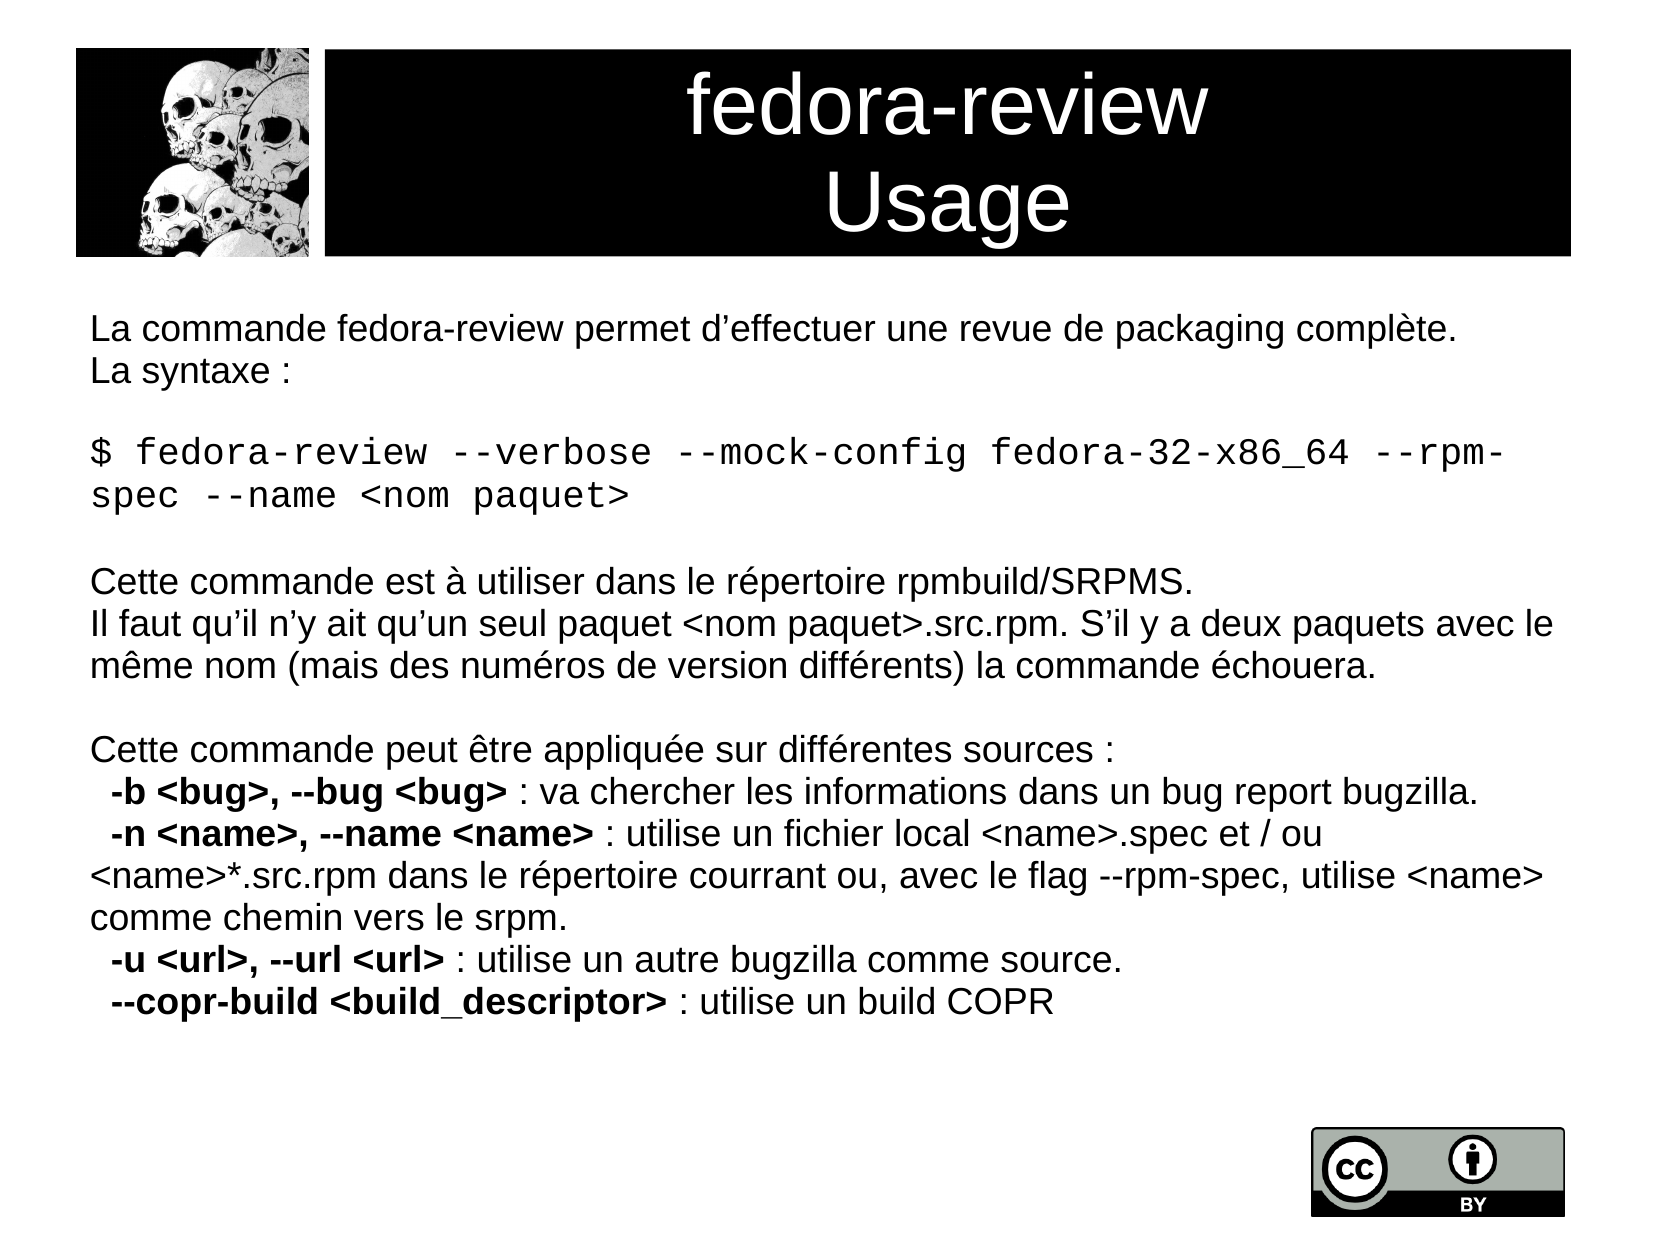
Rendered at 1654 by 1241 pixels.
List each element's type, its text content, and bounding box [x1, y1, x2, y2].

title fedora-review Usage [324, 49, 1571, 257]
picture [76, 48, 309, 257]
text_box La commande fedora-review permet d’effectuer une revue de packaging complète. La syntaxe : $ fedora-review --verbose --mock-config fedora-32-x86_64 --rpm-spec --name <nom paquet> Cette commande est à utiliser dans le répertoire rpmbuild/SRPMS. Il faut qu’il n’y ait qu’un seul paquet <nom paquet>.src.rpm. S’il y a deux paquets avec le même nom (mais des numéros de version différents) la commande échouera. Cette commande peut être appliquée sur différentes sources : -b <bug>, --bug <bug> : va chercher les informations dans un bug report bugzilla. -n <name>, --name <name> : utilise un fichier local <name>.spec et / ou <name>*.src.rpm dans le répertoire courrant ou, avec le flag --rpm-spec, utilise <name> comme chemin vers le srpm. -u <url>, --url <url> : utilise un autre bugzilla comme source. --copr-build <build_descriptor> : utilise un build COPR [75, 300, 1576, 1072]
picture [1311, 1127, 1565, 1217]
